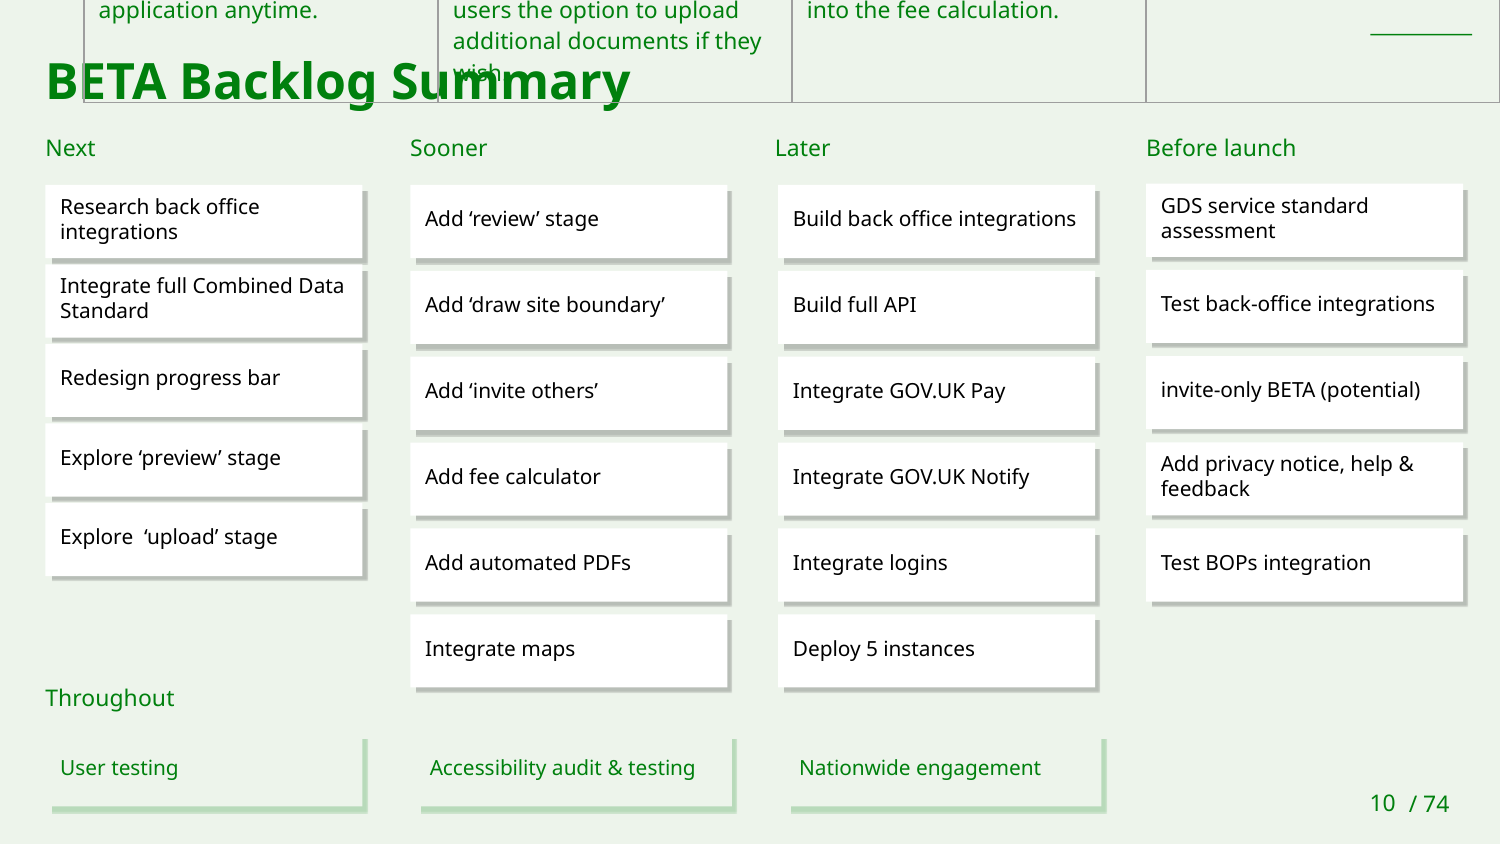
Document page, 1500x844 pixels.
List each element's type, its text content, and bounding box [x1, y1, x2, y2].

text_box Add ‘draw site boundary’ [410, 270, 728, 344]
text_box Add ‘review’ stage [410, 184, 728, 259]
table_cell ‘Free go’ rules Include each council's ‘free go’ rules to the section on linked applications and factor into the fee calculation. [793, 0, 1145, 102]
table_cell Download application After submitting, users should be able to return to view and download their application anytime. [85, 0, 437, 102]
text_box User testing [45, 733, 363, 807]
text_box Add fee calculator [410, 442, 728, 516]
text_box Build back office integrations [778, 184, 1096, 259]
text_box Integrate logins [778, 528, 1096, 602]
text_box Explore ‘upload’ stage [45, 502, 363, 577]
text_box Integrate full Combined Data Standard [45, 264, 363, 338]
text_box Integrate GOV.UK Notify [778, 442, 1096, 516]
table_cell [1147, 0, 1499, 102]
title Before launch [1146, 118, 1396, 183]
text_box Explore ‘preview’ stage [45, 423, 363, 497]
title BETA Backlog Summary [45, 34, 750, 132]
title Throughout [45, 668, 296, 733]
text_box Integrate GOV.UK Pay [778, 356, 1096, 430]
text_box Nationwide engagement [784, 733, 1102, 807]
title Next [45, 118, 296, 184]
text_box Deploy 5 instances [778, 614, 1096, 688]
text_box Add automated PDFs [410, 528, 728, 602]
text_box Integrate maps [410, 614, 728, 688]
table_cell Additional documents upload Even where asking for data instead of documents, give users the option to upload additional documents if they wish. [439, 0, 791, 102]
text_box Build full API [778, 270, 1096, 344]
title Later [774, 118, 1025, 184]
text_box Test back-office integrations [1146, 269, 1464, 343]
text_box invite-only BETA (potential) [1146, 356, 1464, 430]
slide_number <number> [1321, 773, 1412, 839]
text_box Research back office integrations [45, 184, 363, 259]
text_box GDS service standard assessment [1146, 183, 1464, 257]
text_box Add ‘invite others’ [410, 356, 728, 430]
text_box Add privacy notice, help & feedback [1146, 442, 1464, 516]
title Sooner [410, 118, 661, 184]
text_box Test BOPs integration [1146, 528, 1464, 602]
text_box Accessibility audit & testing [414, 733, 732, 807]
text_box Redesign progress bar [45, 343, 363, 417]
